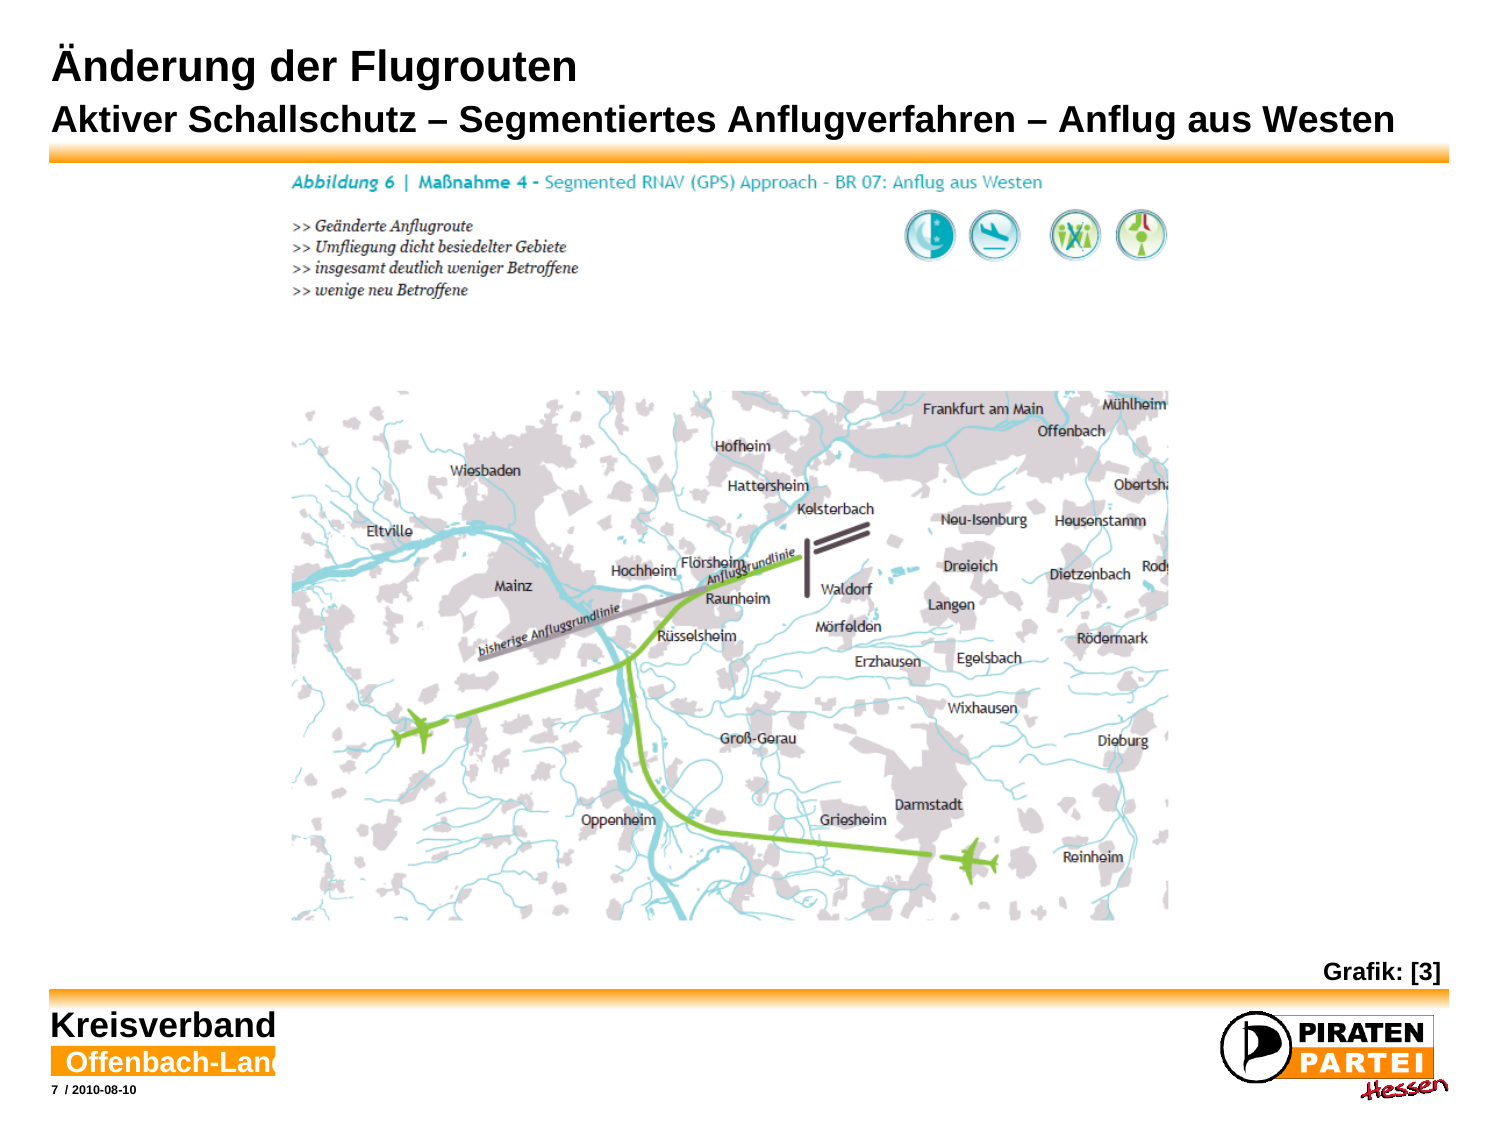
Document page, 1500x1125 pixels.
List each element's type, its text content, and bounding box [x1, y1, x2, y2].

text_box Grafik: [3] [1308, 947, 1457, 993]
title Änderung der Flugrouten Aktiver Schallschutz – Segmentiertes Anflugverfahren – Anflug aus Westen [50, 36, 1450, 141]
picture [286, 164, 1180, 931]
